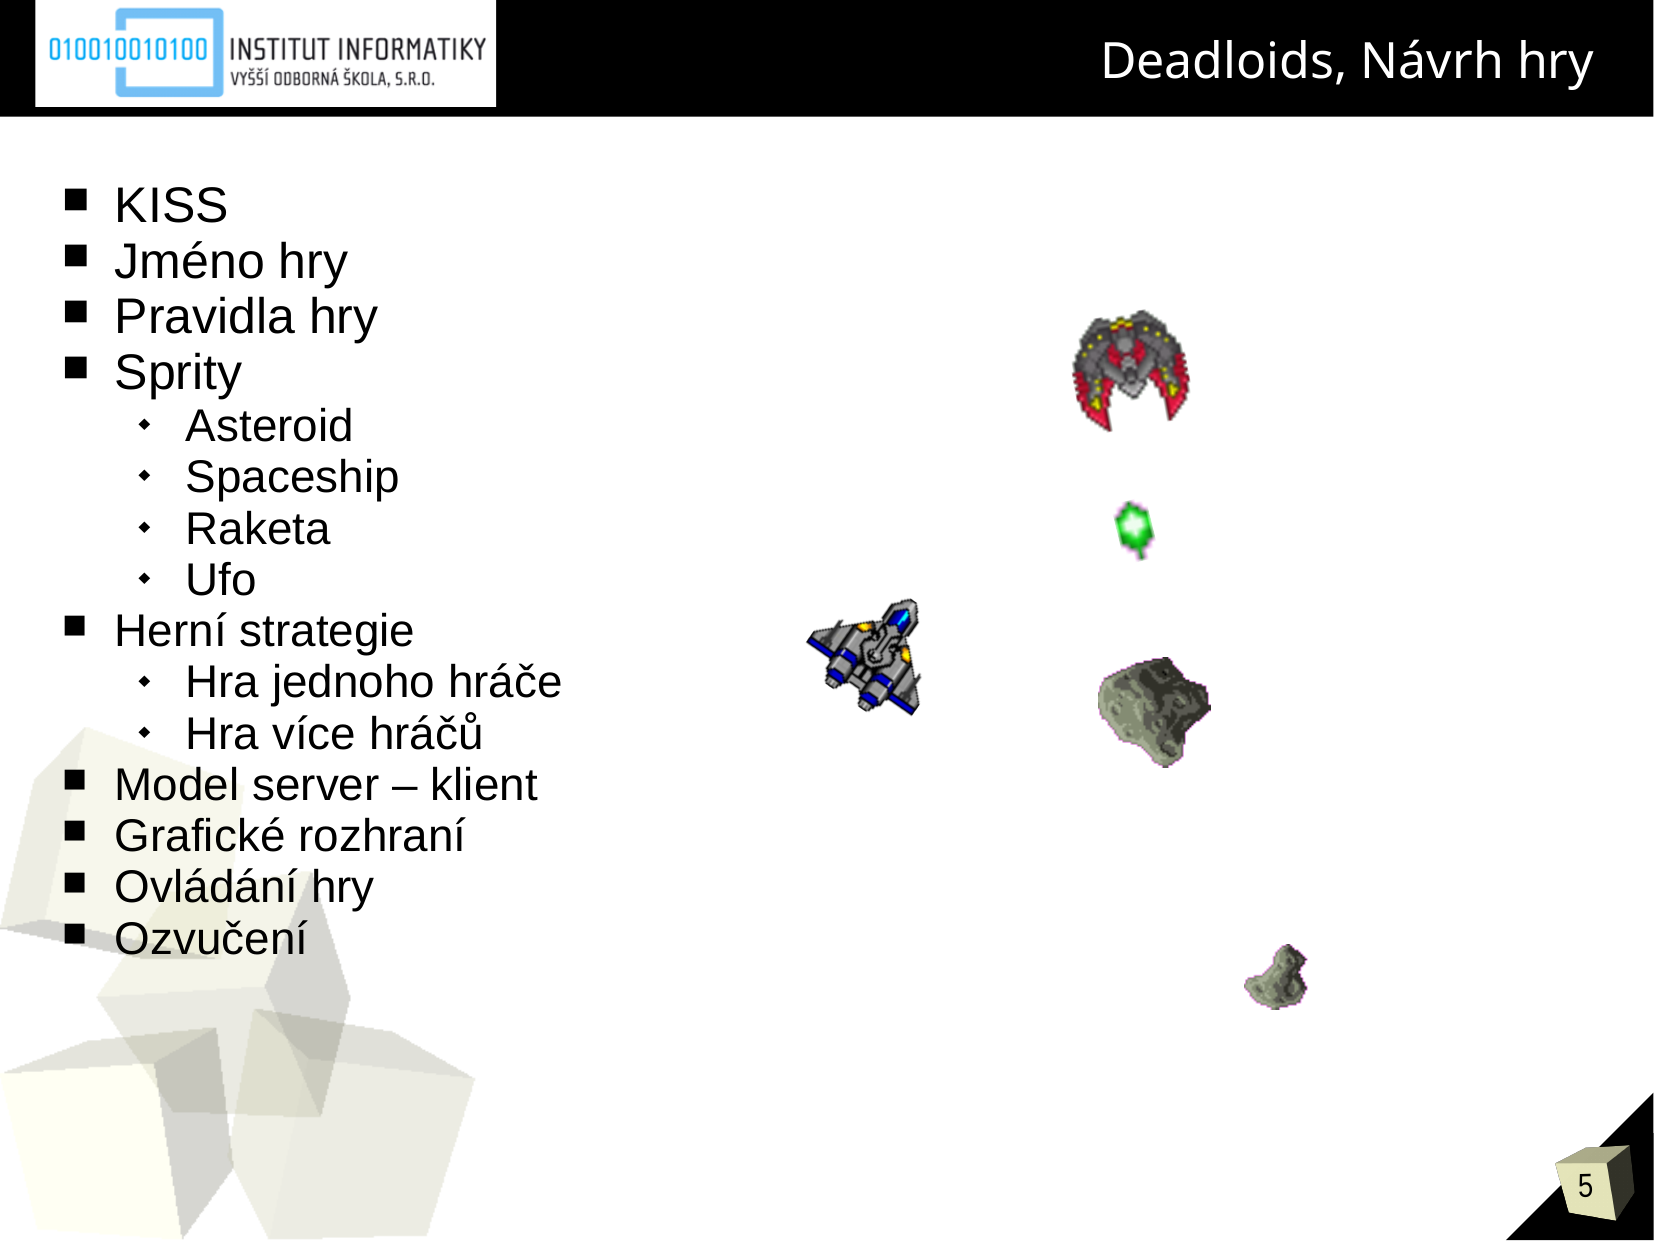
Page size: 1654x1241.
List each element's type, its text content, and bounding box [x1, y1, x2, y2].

title Deadloids, Návrh hry [118, 0, 1595, 119]
picture [1110, 496, 1160, 565]
list KISS Jméno hry Pravidla hry Sprity Asteroid Spaceship Raketa Ufo Herní strategie Hra jednoho hráče Hra více hráčů Model server – klient Grafické rozhraní Ovládání hry Ozvučení [44, 177, 1611, 1214]
picture [1244, 944, 1312, 1010]
picture [0, 726, 477, 1241]
picture [1062, 304, 1197, 438]
picture [792, 563, 967, 736]
picture [1098, 657, 1211, 768]
